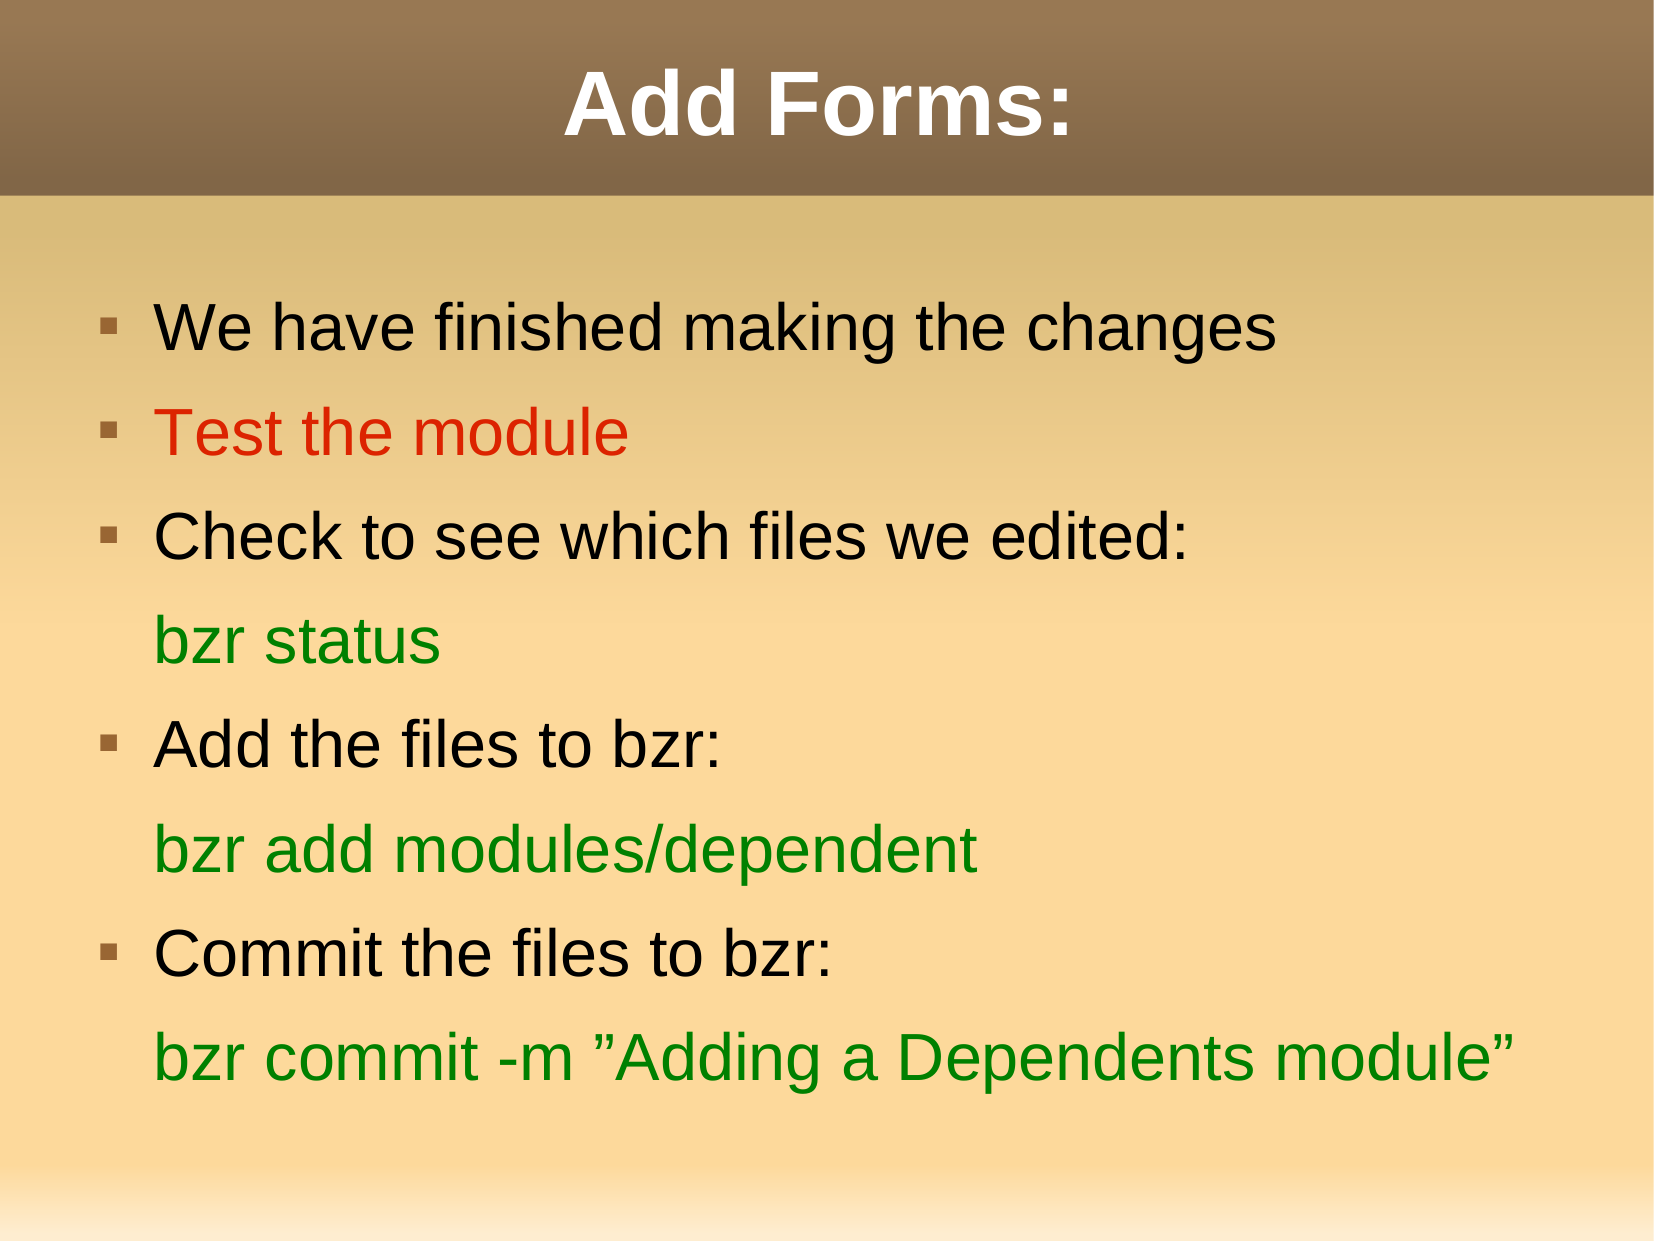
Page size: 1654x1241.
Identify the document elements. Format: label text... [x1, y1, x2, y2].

title Add Forms: [76, 7, 1565, 200]
picture [0, 0, 1654, 1241]
list We have finished making the changes Test the module Check to see which files we edited: bzr status Add the files to bzr: bzr add modules/dependent Commit the files to bzr: bzr commit -m ”Adding a Dependents module” [82, 290, 1571, 1096]
